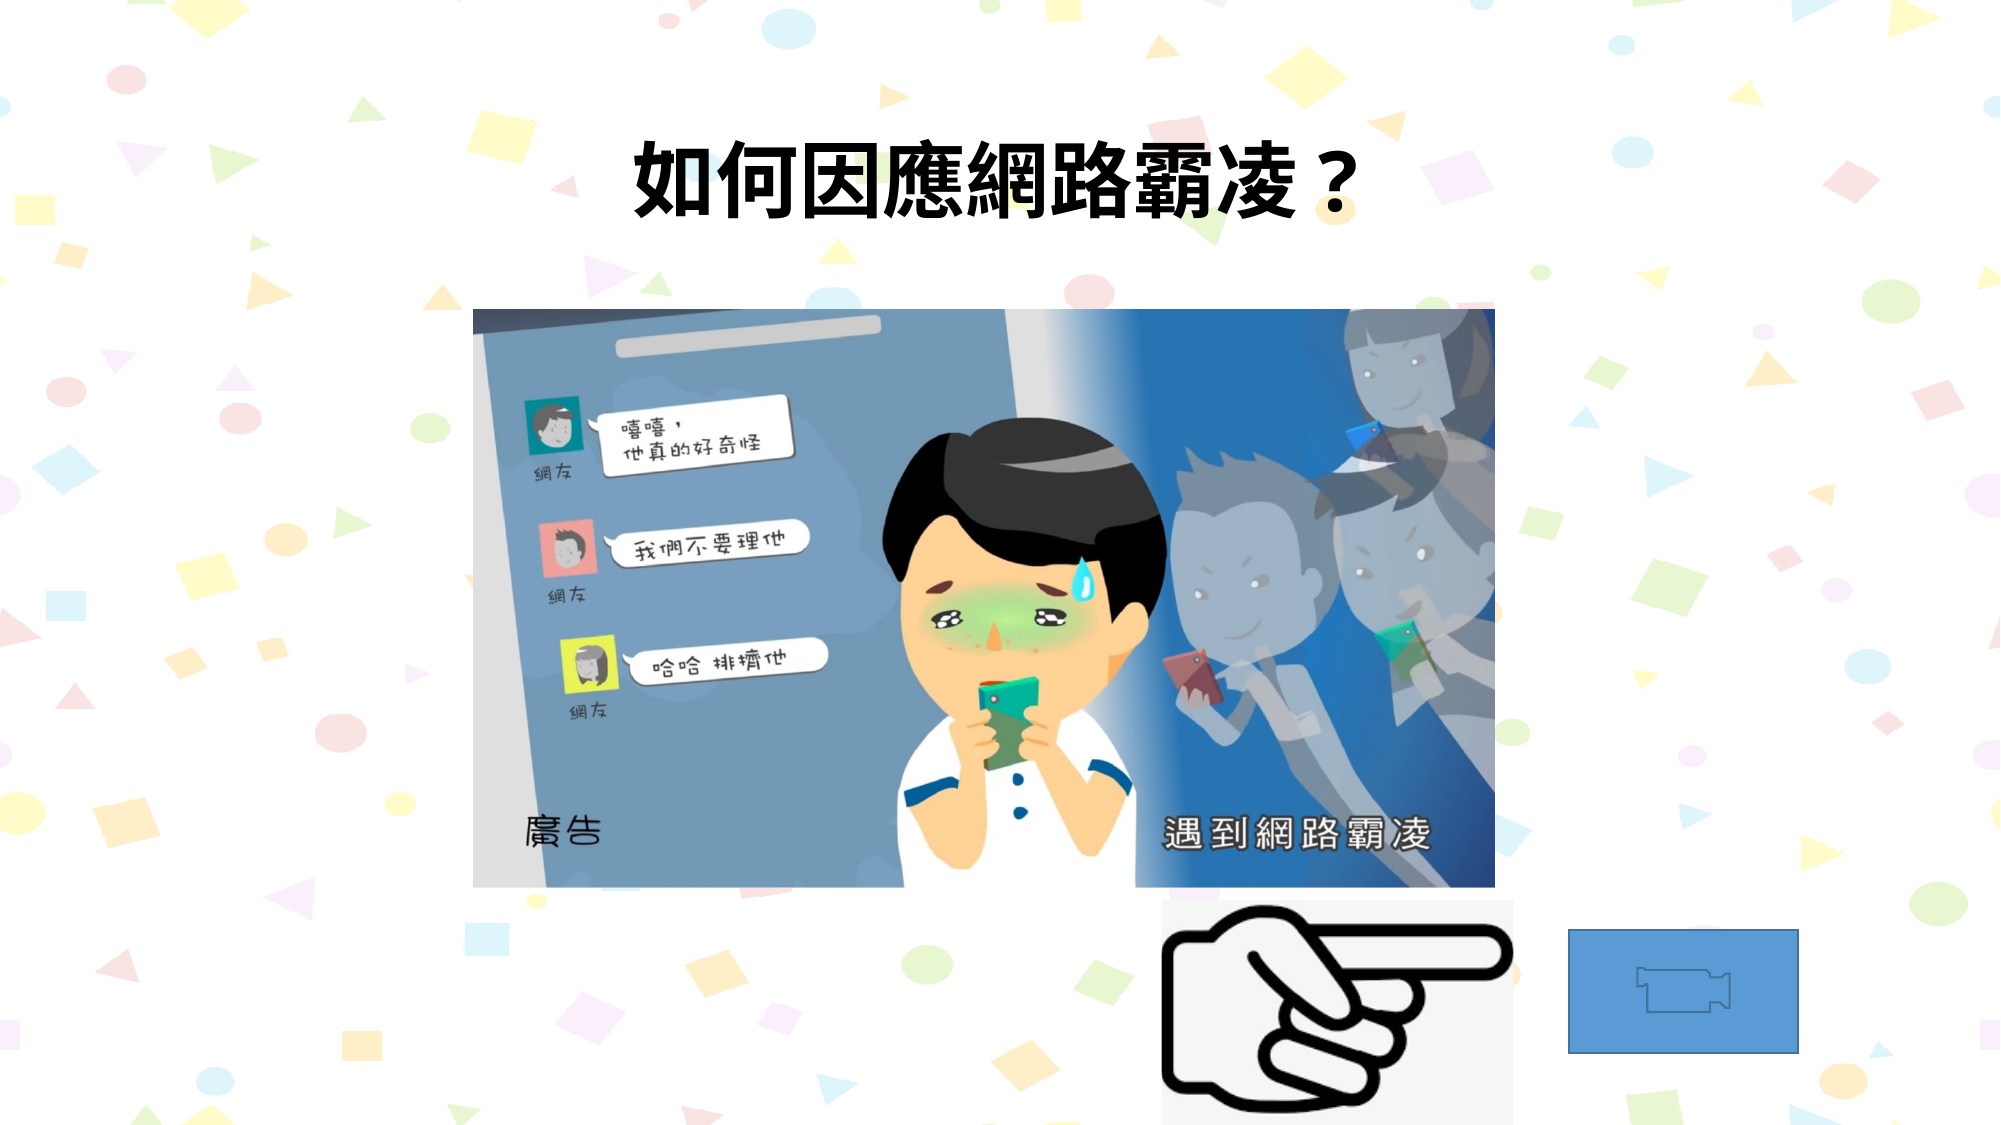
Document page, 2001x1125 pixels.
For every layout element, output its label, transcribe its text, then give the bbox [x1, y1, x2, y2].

picture [1161, 900, 1514, 1125]
text_box [1568, 930, 1799, 1054]
picture [473, 309, 1495, 888]
title 如何因應網路霸凌? [67, 59, 1925, 278]
